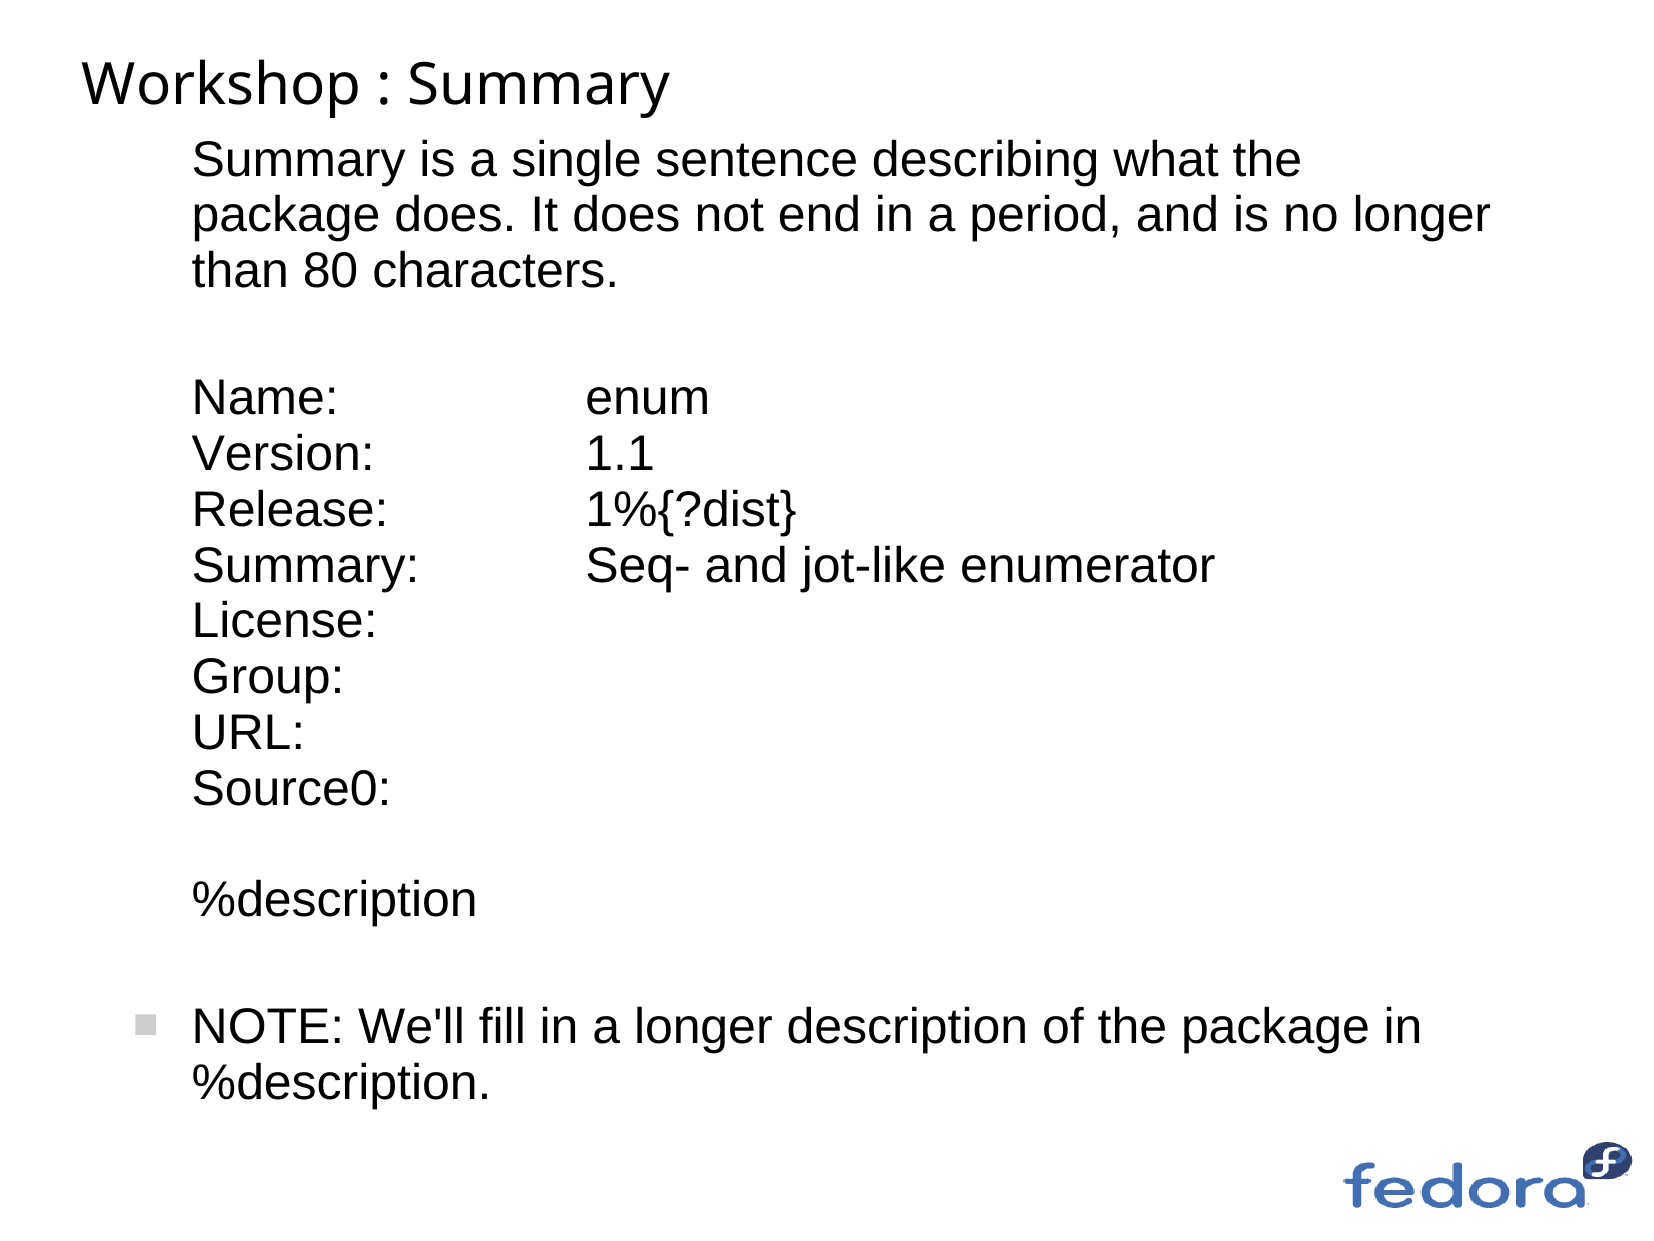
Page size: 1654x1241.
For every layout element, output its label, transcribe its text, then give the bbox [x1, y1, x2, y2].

title Workshop : Summary [81, 23, 1513, 141]
list Summary is a single sentence describing what the package does. It does not end in a period, and is no longer than 80 characters. Name: enum Version: 1.1 Release: 1%{?dist} Summary: Seq- and jot-like enumerator License: Group: URL: Source0: %description NOTE: We'll fill in a longer description of the package in %description. [79, 130, 1503, 1111]
picture [1332, 1124, 1651, 1227]
